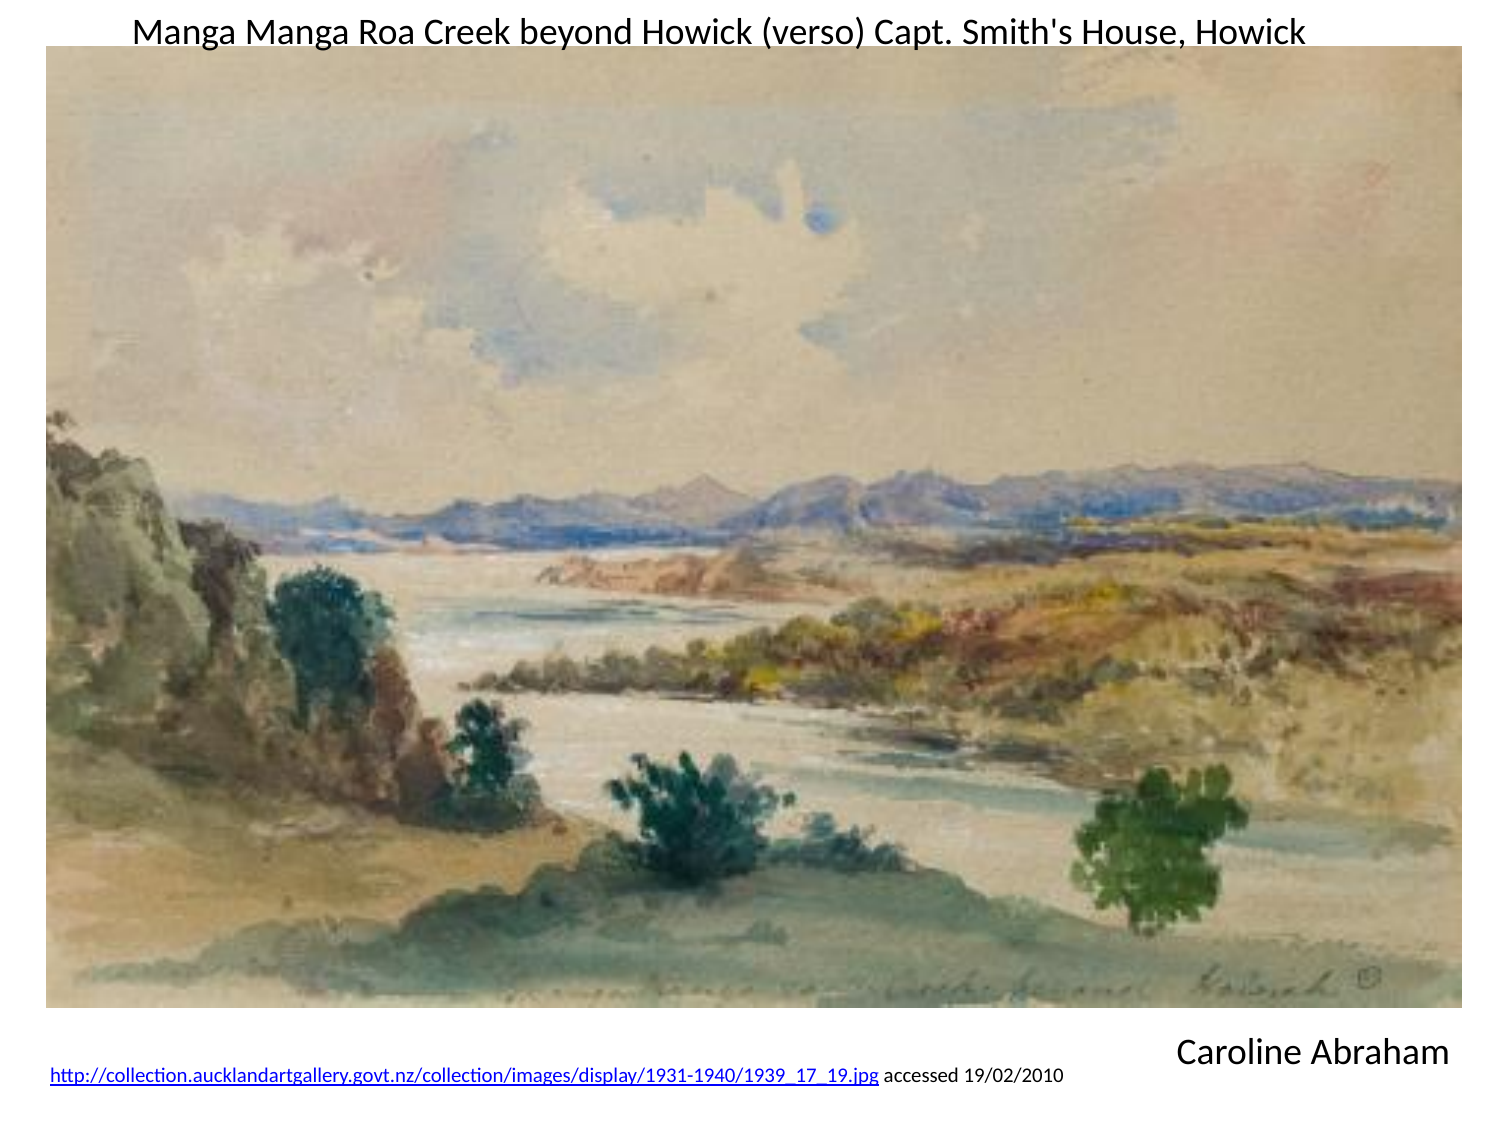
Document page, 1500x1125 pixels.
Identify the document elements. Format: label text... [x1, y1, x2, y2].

text_box http://collection.aucklandartgallery.govt.nz/collection/images/display/1931-1940/1939_17_19.jpg accessed 19/02/2010 [35, 1054, 1137, 1095]
picture [46, 46, 1462, 1008]
text_box Manga Manga Roa Creek beyond Howick (verso) Capt. Smith's House, Howick [117, 0, 1407, 105]
text_box Caroline Abraham [1161, 1019, 1474, 1080]
